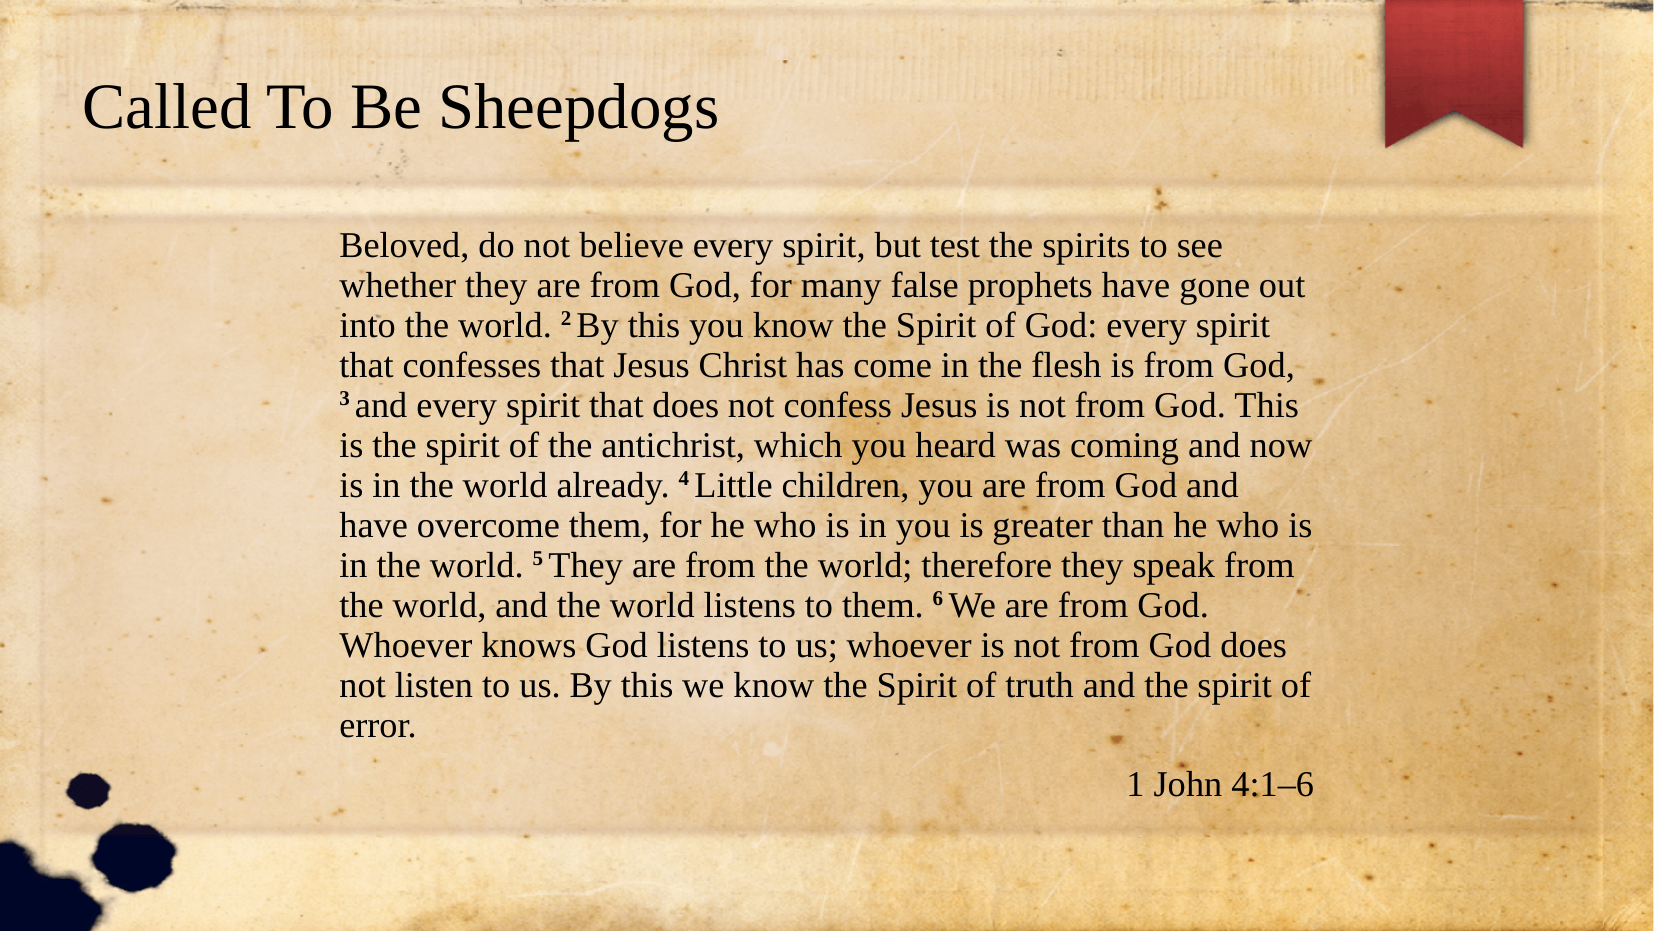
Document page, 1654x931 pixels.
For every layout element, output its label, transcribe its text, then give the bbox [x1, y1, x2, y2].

title Called To Be Sheepdogs [82, 37, 1347, 178]
picture [0, 0, 1654, 931]
list Beloved, do not believe every spirit, but test the spirits to see whether they are from God, for many false prophets have gone out into the world. 2 By this you know the Spirit of God: every spirit that confesses that Jesus Christ has come in the flesh is from God, 3 and every spirit that does not confess Jesus is not from God. This is the spirit of the antichrist, which you heard was coming and now is in the world already. 4 Little children, you are from God and have overcome them, for he who is in you is greater than he who is in the world. 5 They are from the world; therefore they speak from the world, and the world listens to them. 6 We are from God. Whoever knows God listens to us; whoever is not from God does not listen to us. By this we know the Spirit of truth and the spirit of error. 1 John 4:1–6 [339, 225, 1315, 811]
